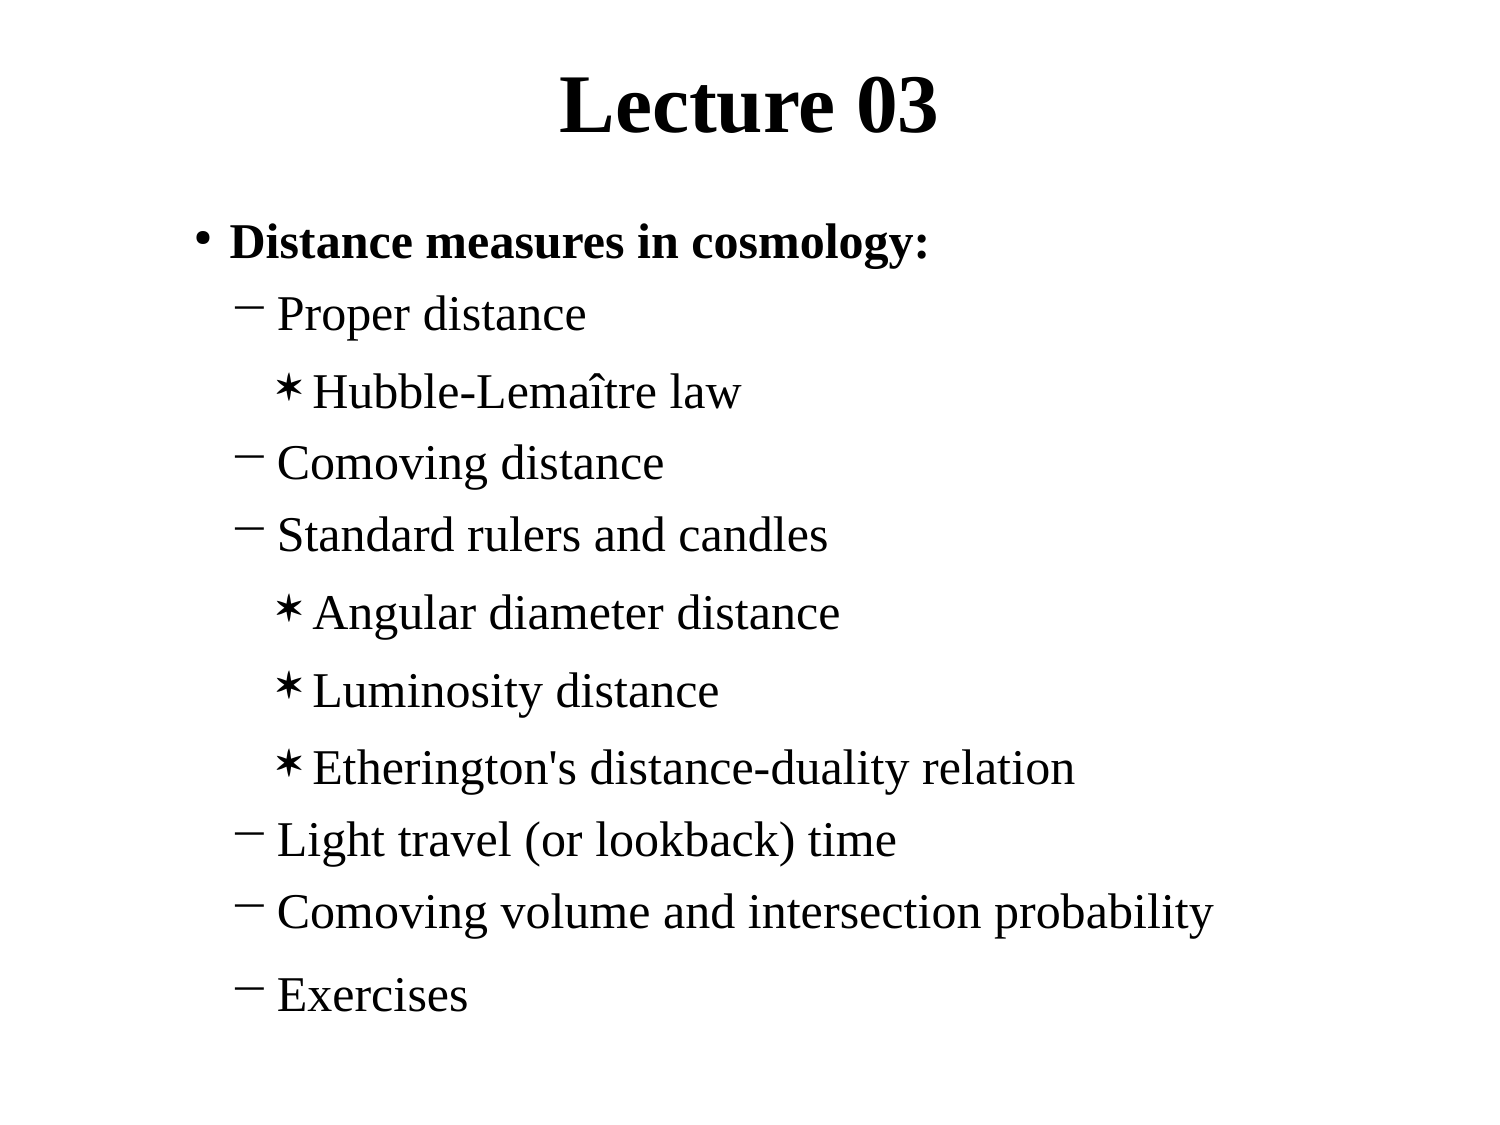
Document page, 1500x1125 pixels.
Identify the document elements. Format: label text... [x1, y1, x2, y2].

title Lecture 03 [75, 39, 1425, 160]
list Distance measures in cosmology: Proper distance Hubble-Lemaître law Comoving distance Standard rulers and candles Angular diameter distance Luminosity distance Etherington's distance-duality relation Light travel (or lookback) time Comoving volume and intersection probability Exercises [179, 201, 1342, 1024]
